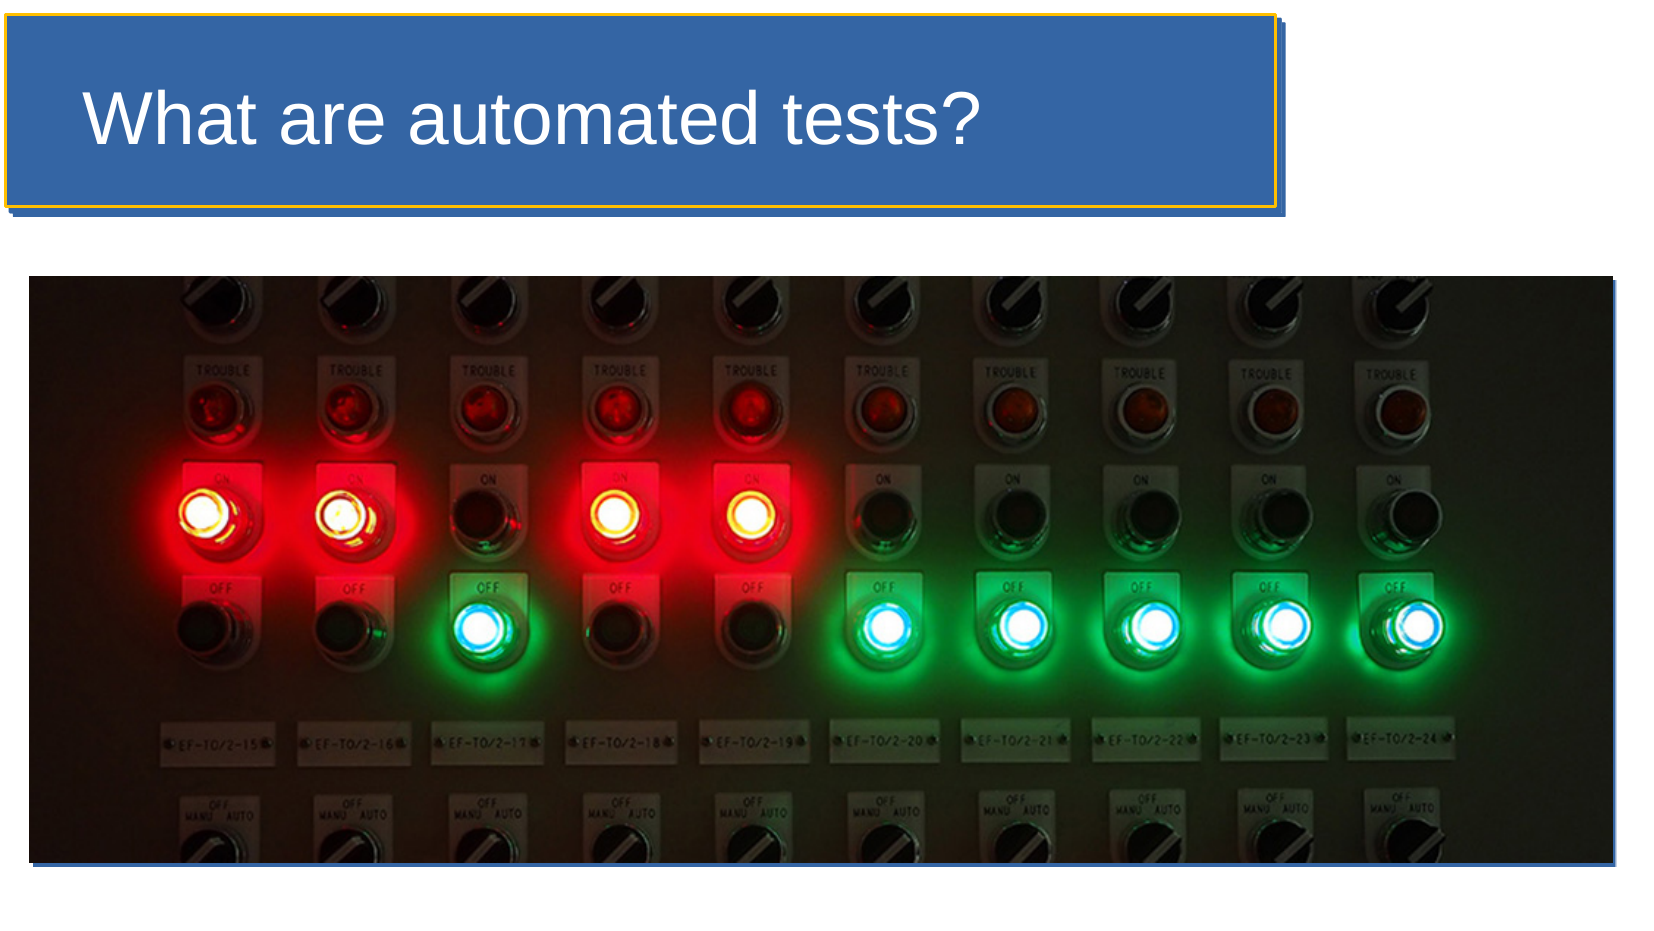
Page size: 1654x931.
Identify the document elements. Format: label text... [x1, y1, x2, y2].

picture [29, 276, 1613, 863]
title What are automated tests? [82, 44, 1235, 192]
